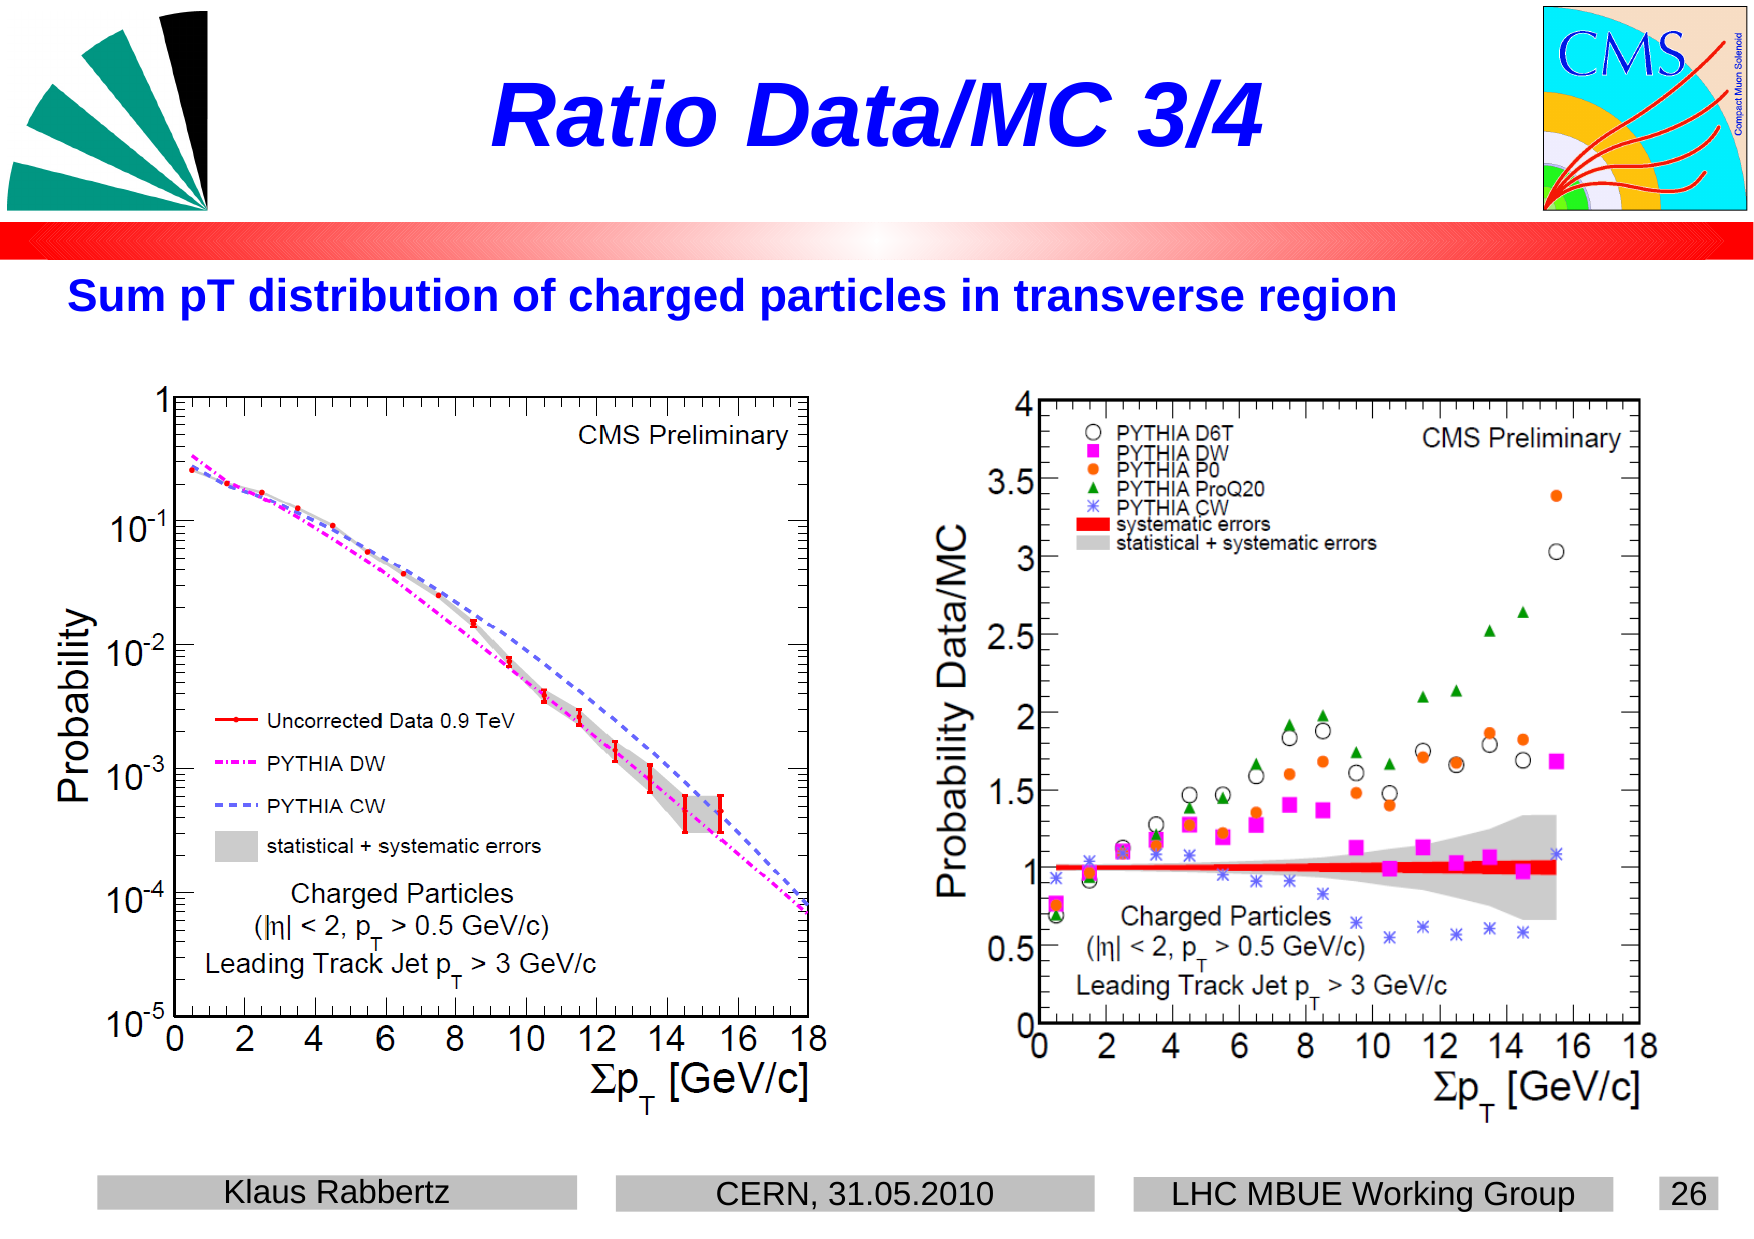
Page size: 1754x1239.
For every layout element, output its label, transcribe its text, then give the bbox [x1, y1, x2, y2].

picture [39, 379, 835, 1121]
picture [1542, 5, 1748, 211]
picture [7, 11, 208, 213]
picture [924, 385, 1661, 1124]
title Ratio Data/MC 3/4 [220, 27, 1536, 202]
text_box Sum pT distribution of charged particles in transverse region [55, 258, 1411, 334]
